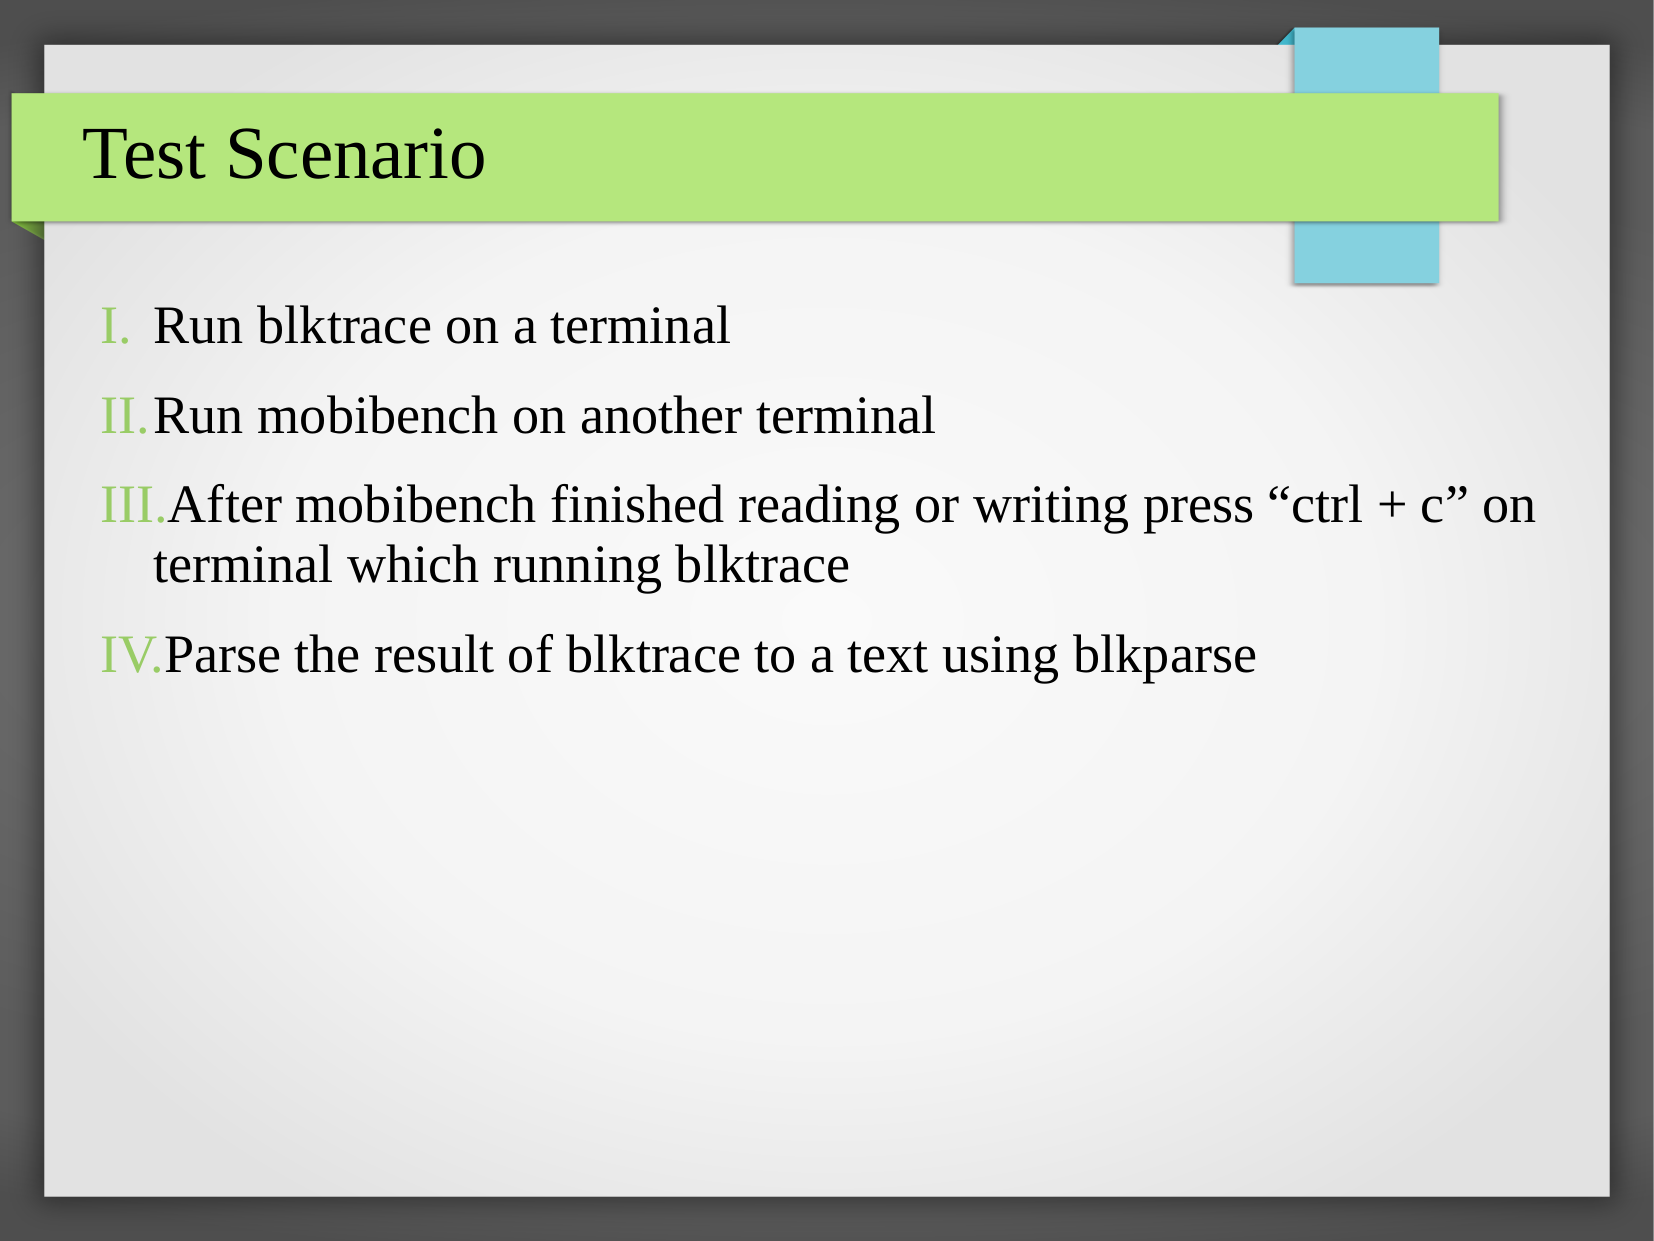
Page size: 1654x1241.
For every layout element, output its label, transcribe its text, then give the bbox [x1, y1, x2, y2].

picture [0, 0, 1654, 1241]
list Run blktrace on a terminal Run mobibench on another terminal After mobibench finished reading or writing press “ctrl + c” on terminal which running blktrace Parse the result of blktrace to a text using blkparse [82, 295, 1571, 1015]
title Test Scenario [82, 94, 1264, 213]
